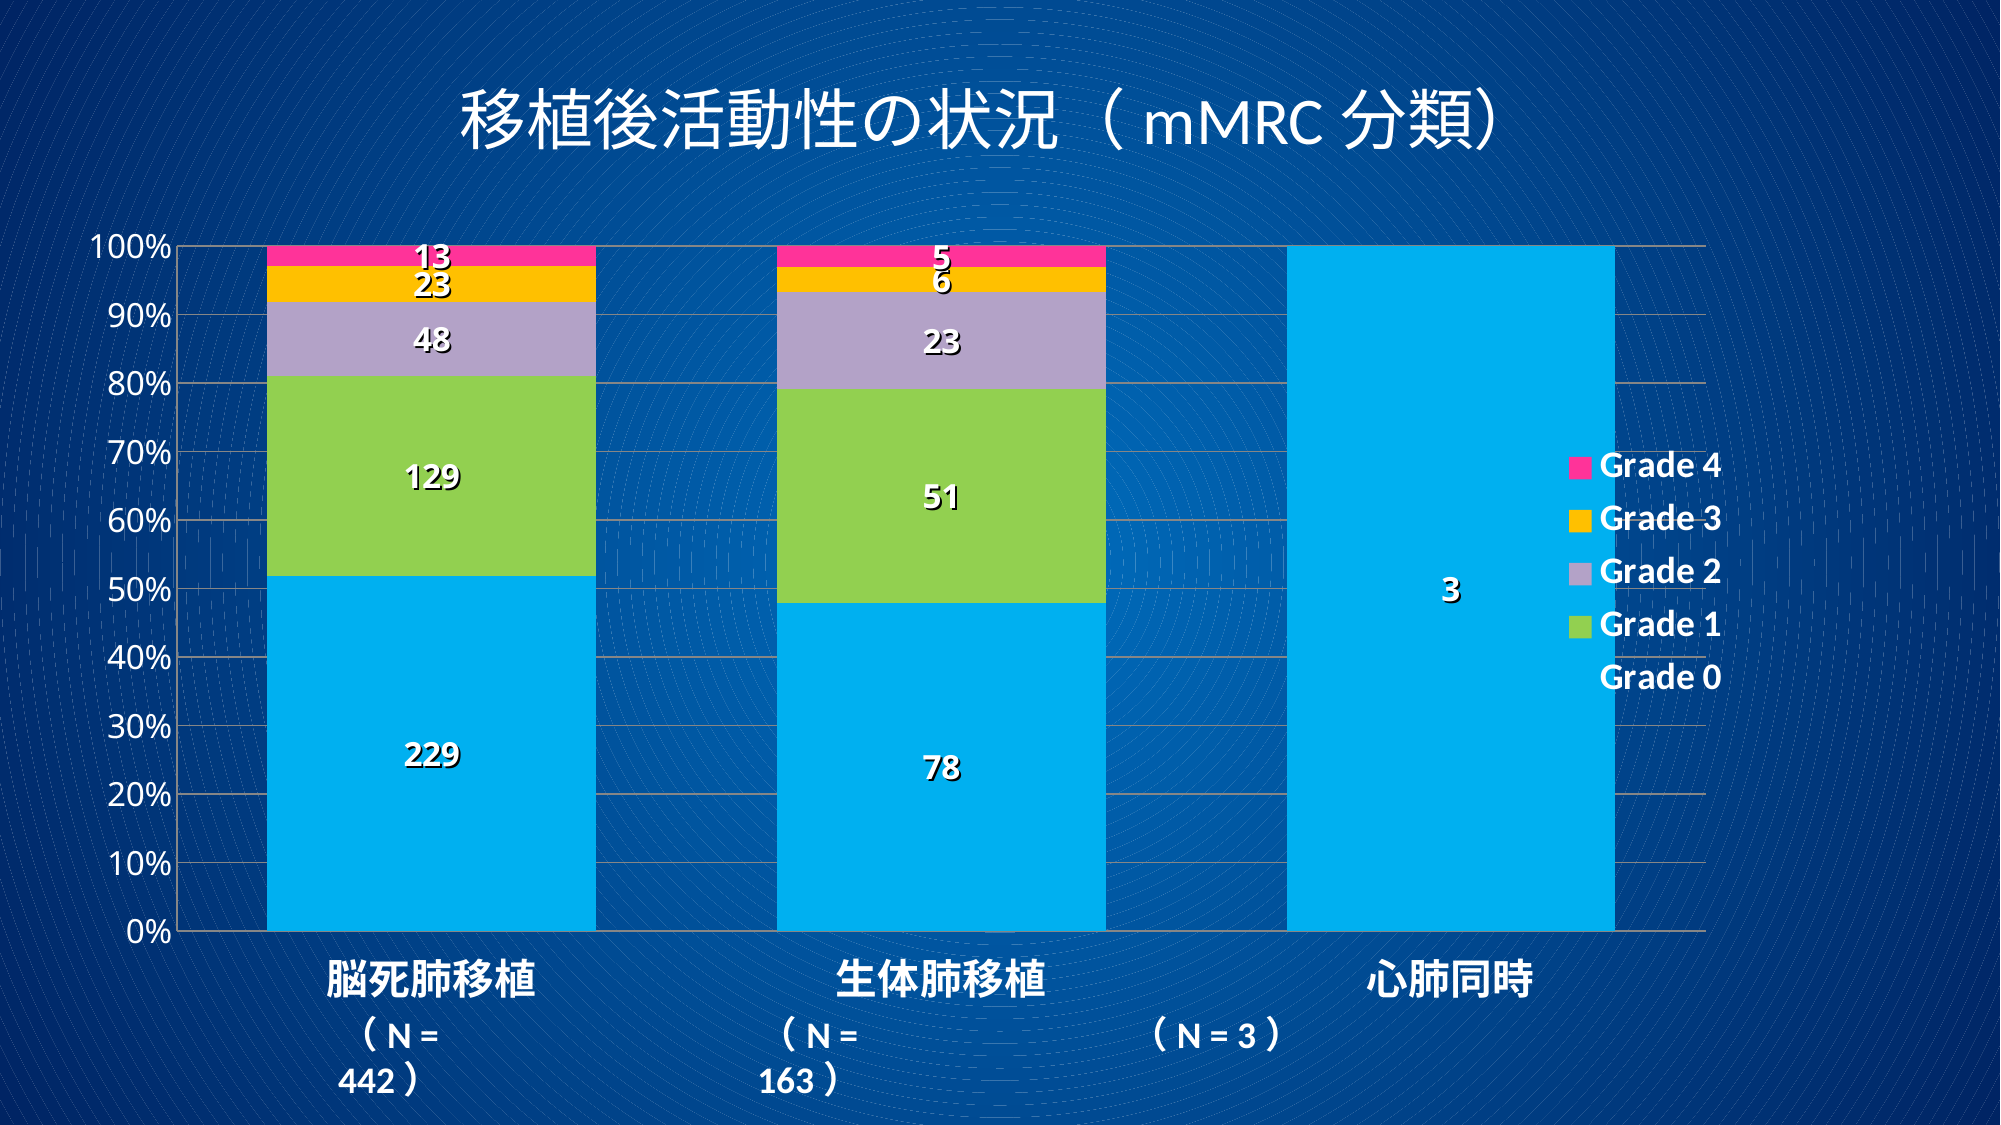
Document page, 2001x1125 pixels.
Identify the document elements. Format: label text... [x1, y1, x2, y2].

text_box 移植後活動性の状況（mMRC分類） [84, 59, 1916, 178]
text_box （N = 163） [691, 1004, 927, 1109]
chart [50, 208, 1934, 1024]
text_box （N = 442） [272, 1004, 508, 1109]
text_box （N = 3） [1098, 1004, 1335, 1064]
